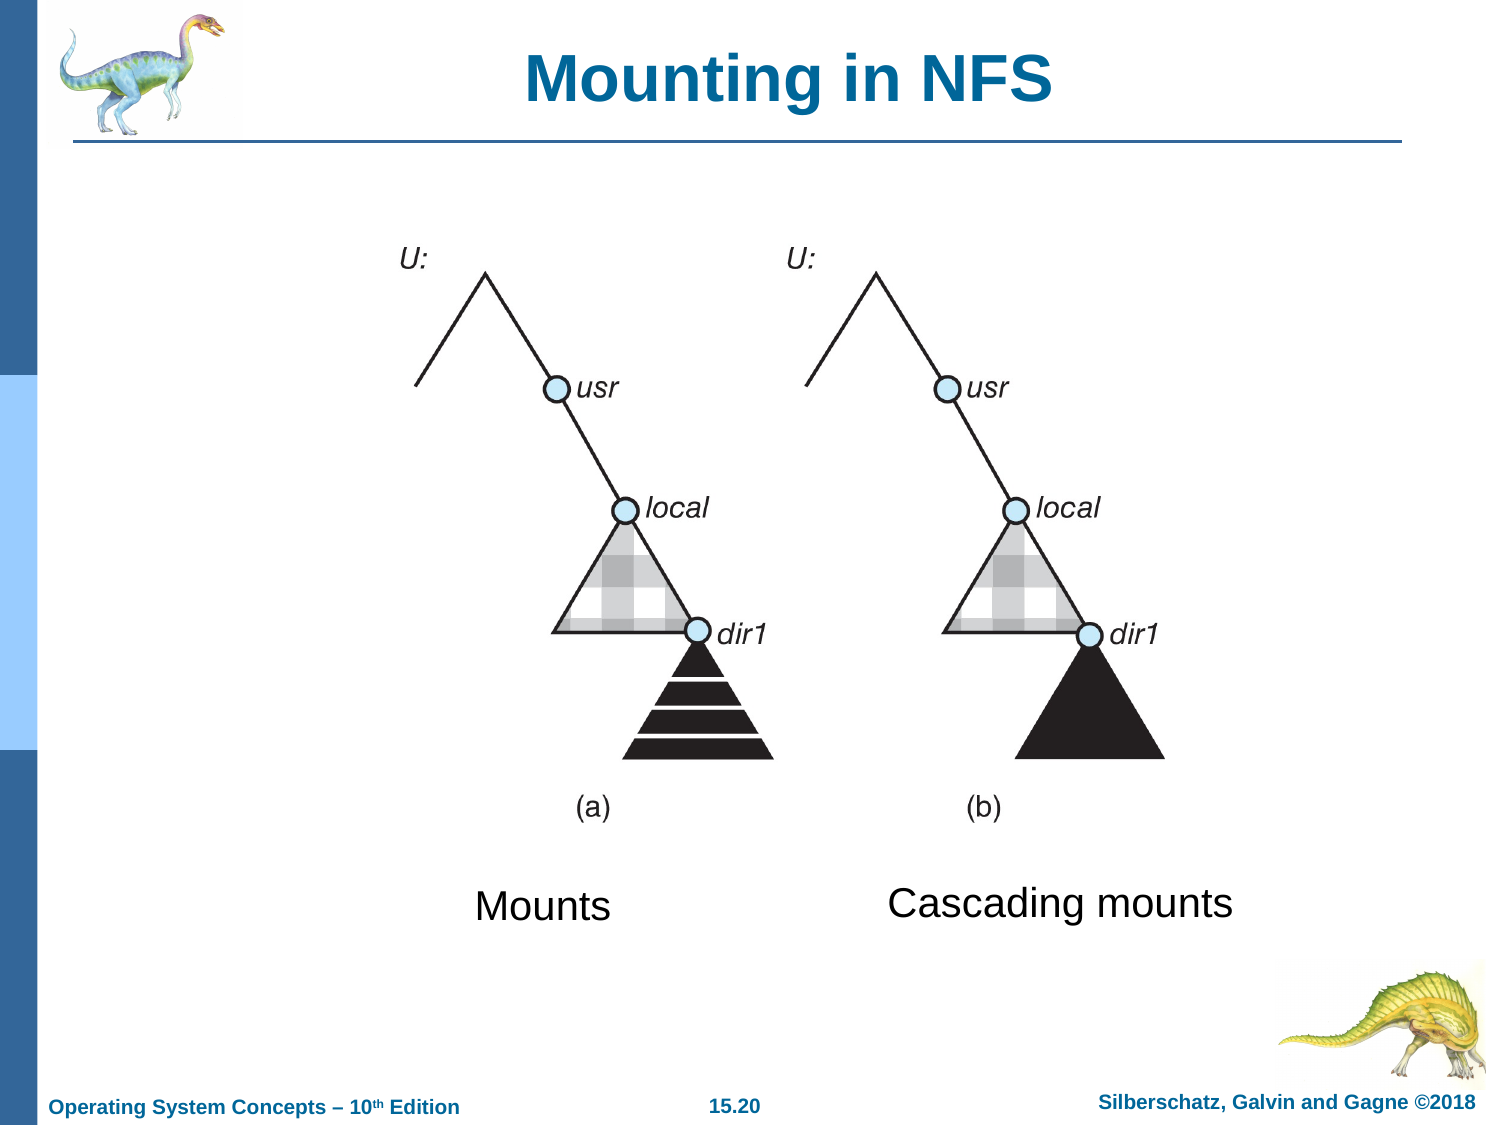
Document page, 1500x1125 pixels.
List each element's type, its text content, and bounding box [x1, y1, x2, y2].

title Mounting in NFS [172, 27, 1425, 122]
picture [1275, 959, 1486, 1090]
picture [1415, 1094, 1423, 1099]
picture [46, 0, 243, 149]
text_box Mounts [459, 871, 627, 937]
text_box Cascading mounts [872, 868, 1249, 934]
picture [398, 243, 1165, 823]
